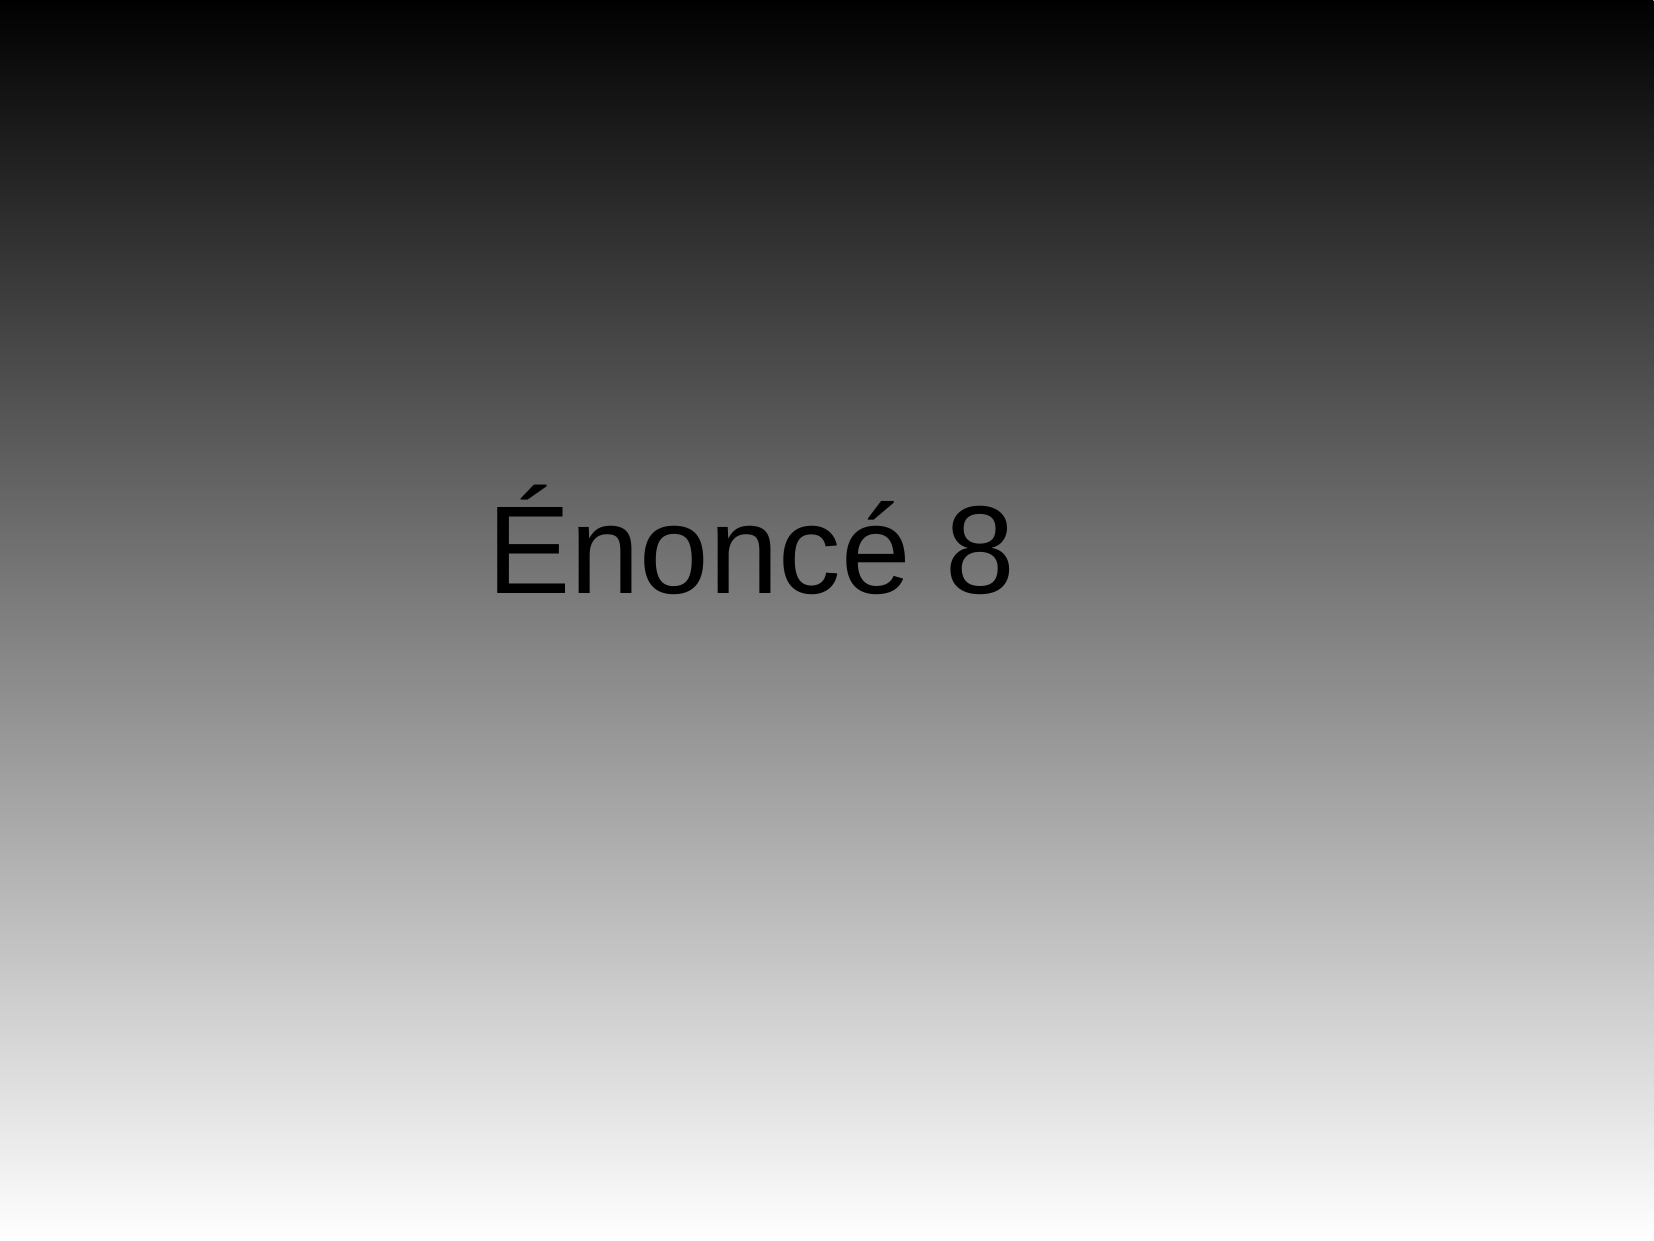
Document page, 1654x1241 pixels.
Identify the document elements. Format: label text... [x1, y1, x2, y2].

text_box Énoncé 8 [472, 472, 1152, 628]
